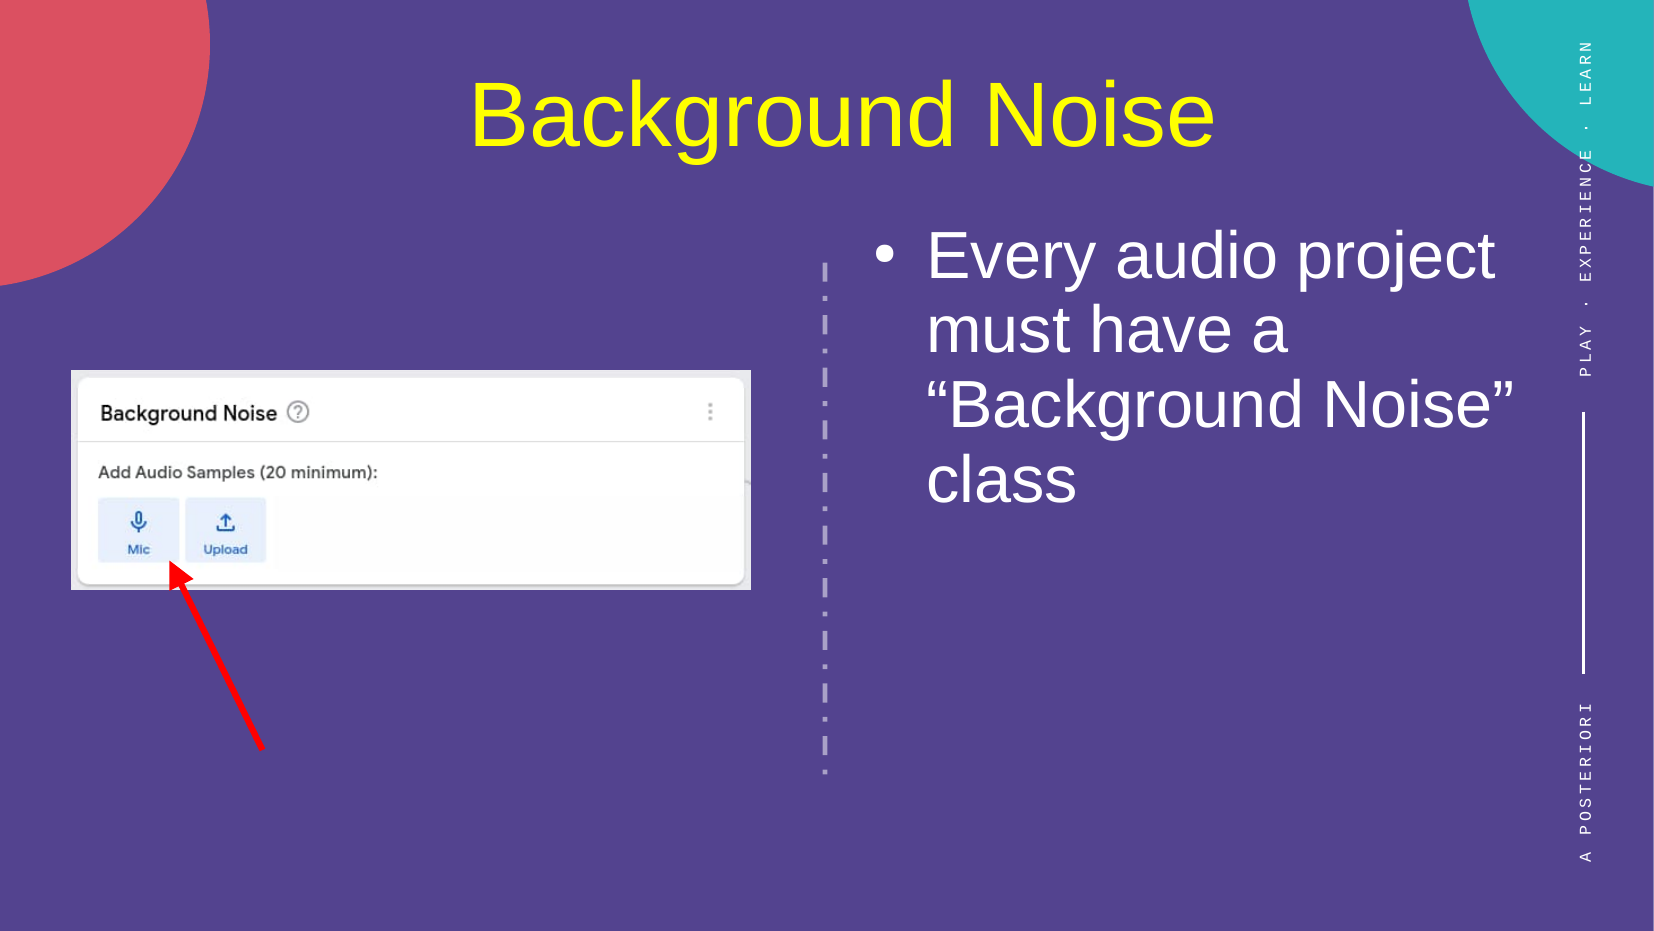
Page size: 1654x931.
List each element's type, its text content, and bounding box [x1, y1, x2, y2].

list Every audio project must have a “Background Noise” class [855, 217, 1544, 826]
picture [71, 370, 751, 590]
title Background Noise [187, 37, 1501, 193]
